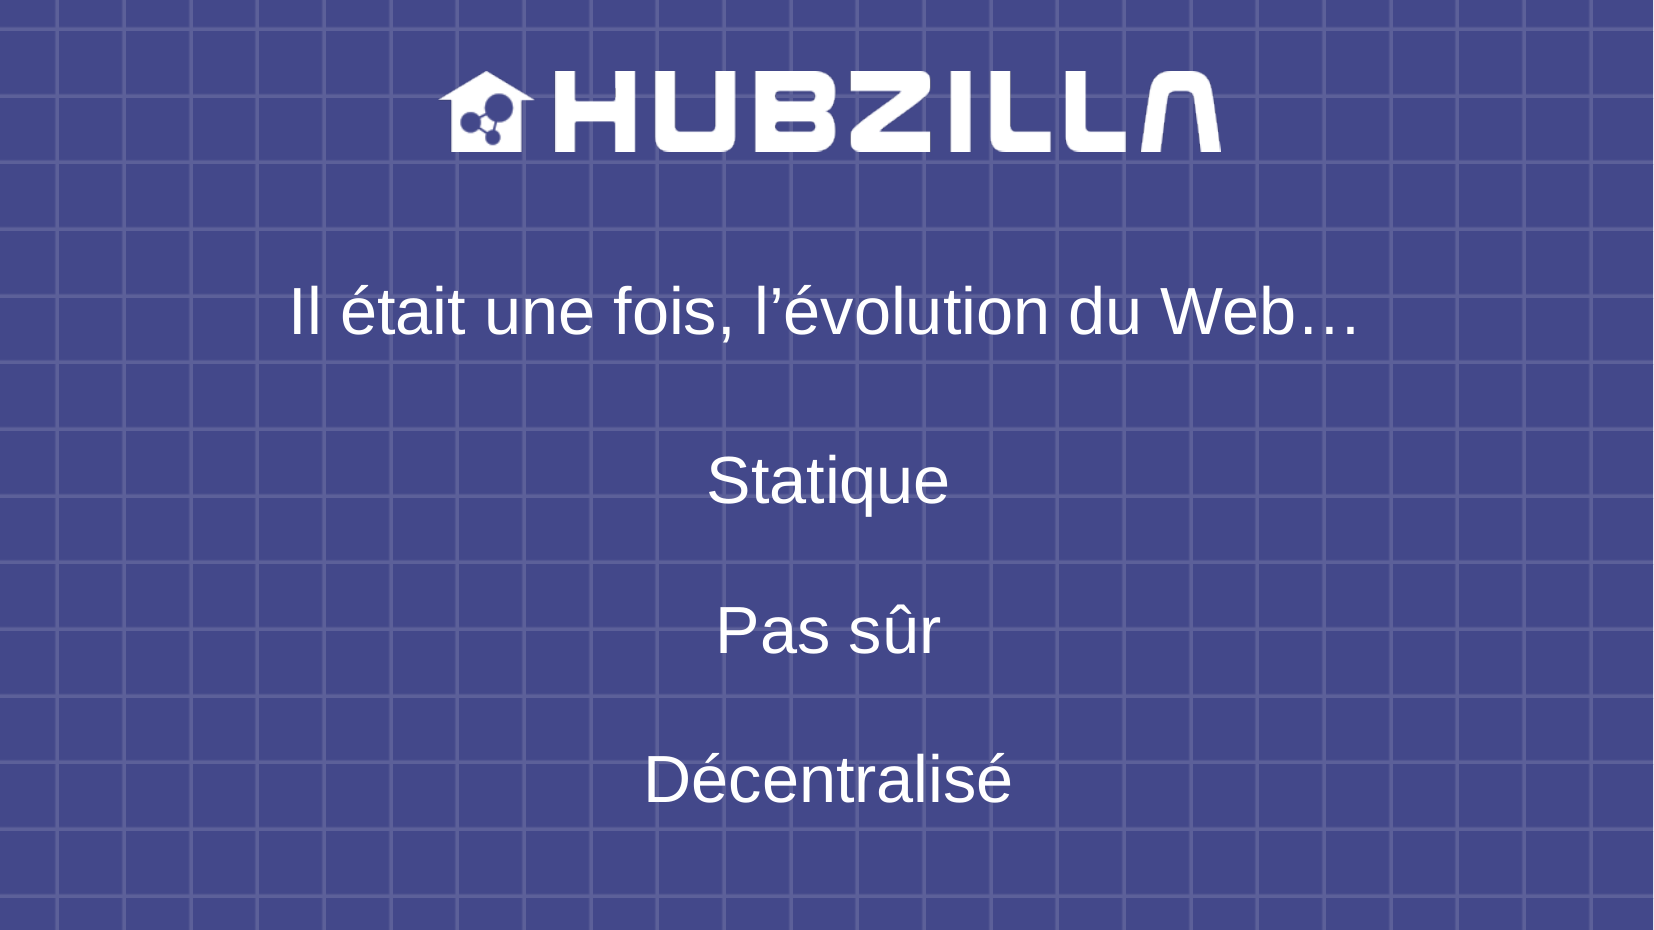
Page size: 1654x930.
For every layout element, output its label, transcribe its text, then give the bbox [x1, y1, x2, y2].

text_box Statique Pas sûr Décentralisé [82, 405, 1576, 856]
text_box Il était une fois, l’évolution du Web… [82, 217, 1571, 406]
picture [0, 0, 1654, 930]
